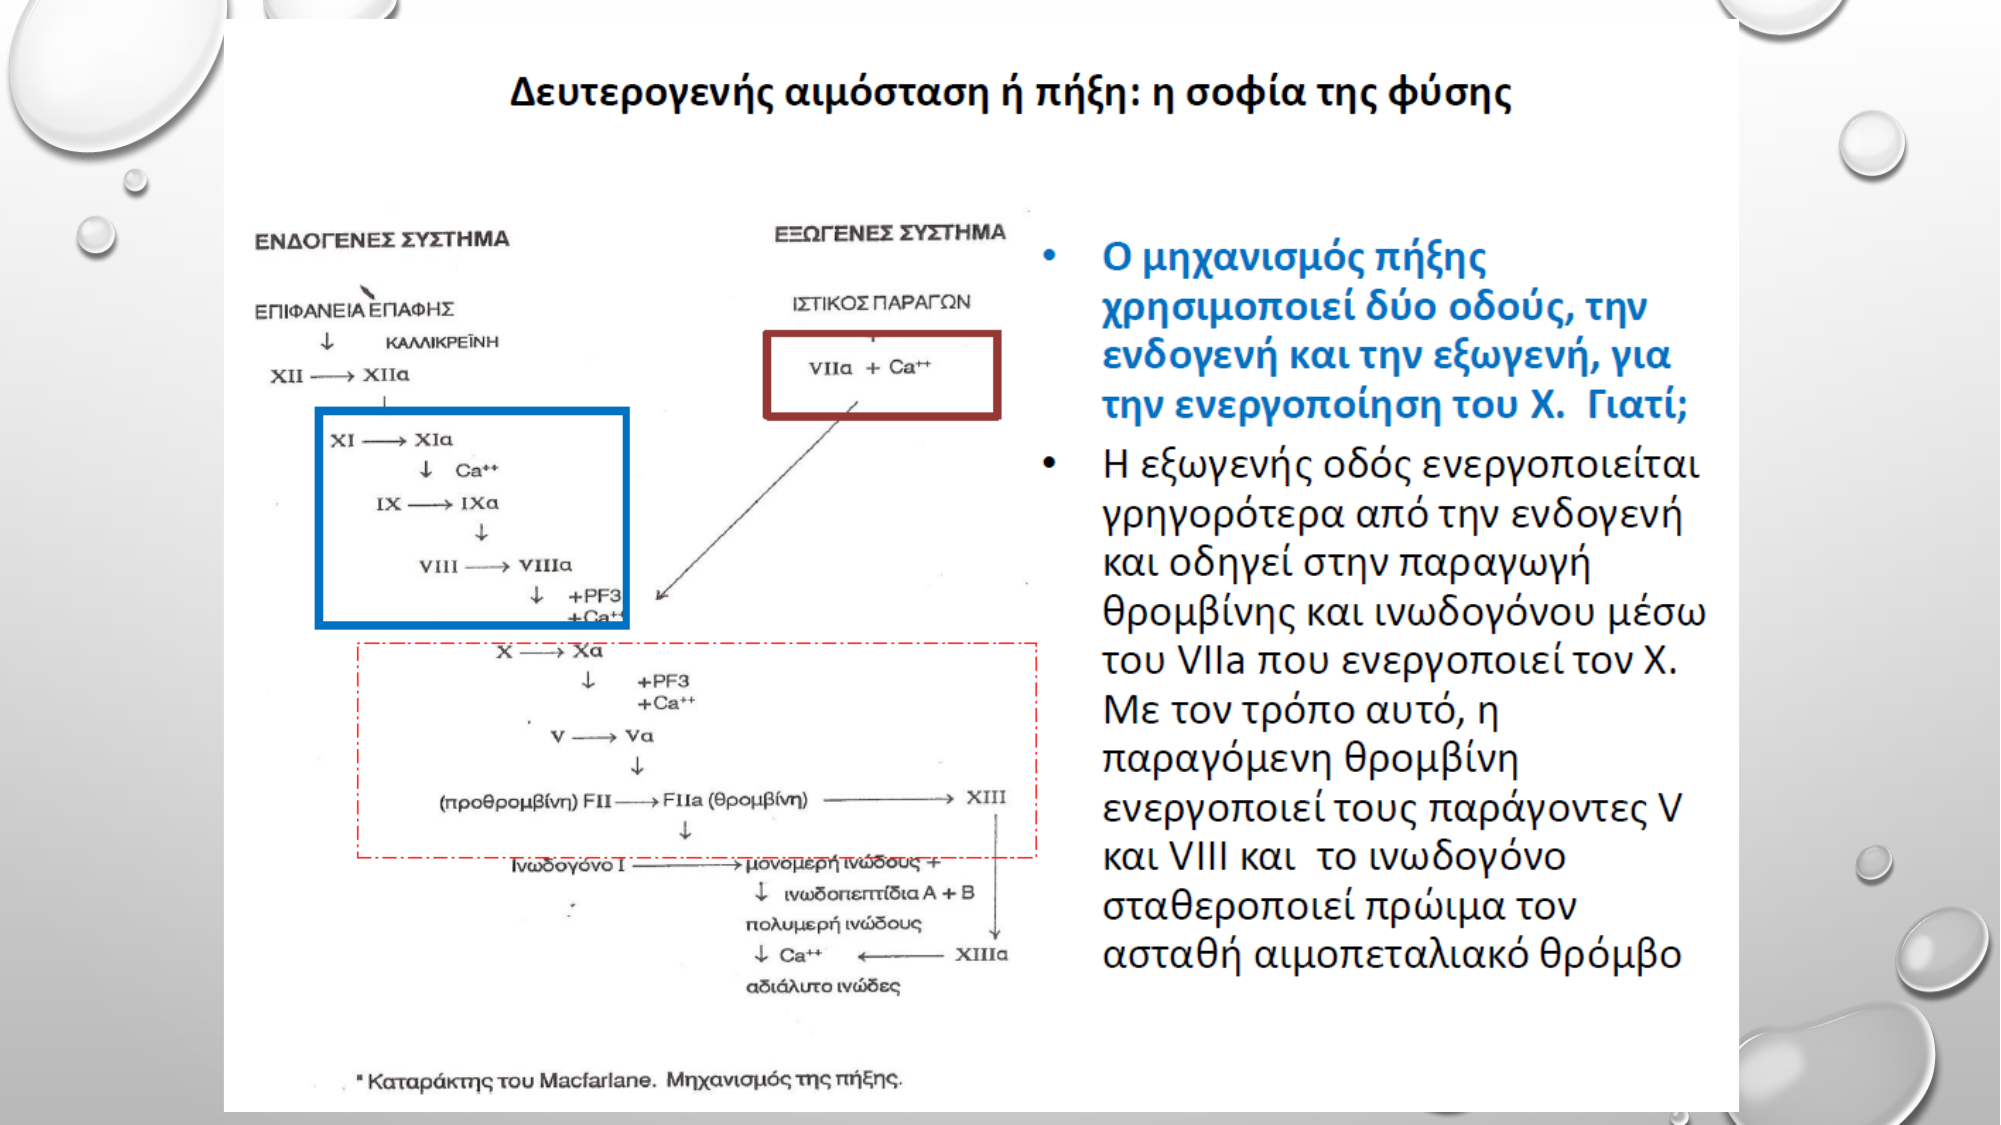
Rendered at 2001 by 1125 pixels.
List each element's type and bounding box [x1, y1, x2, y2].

picture [223, 19, 1740, 1112]
